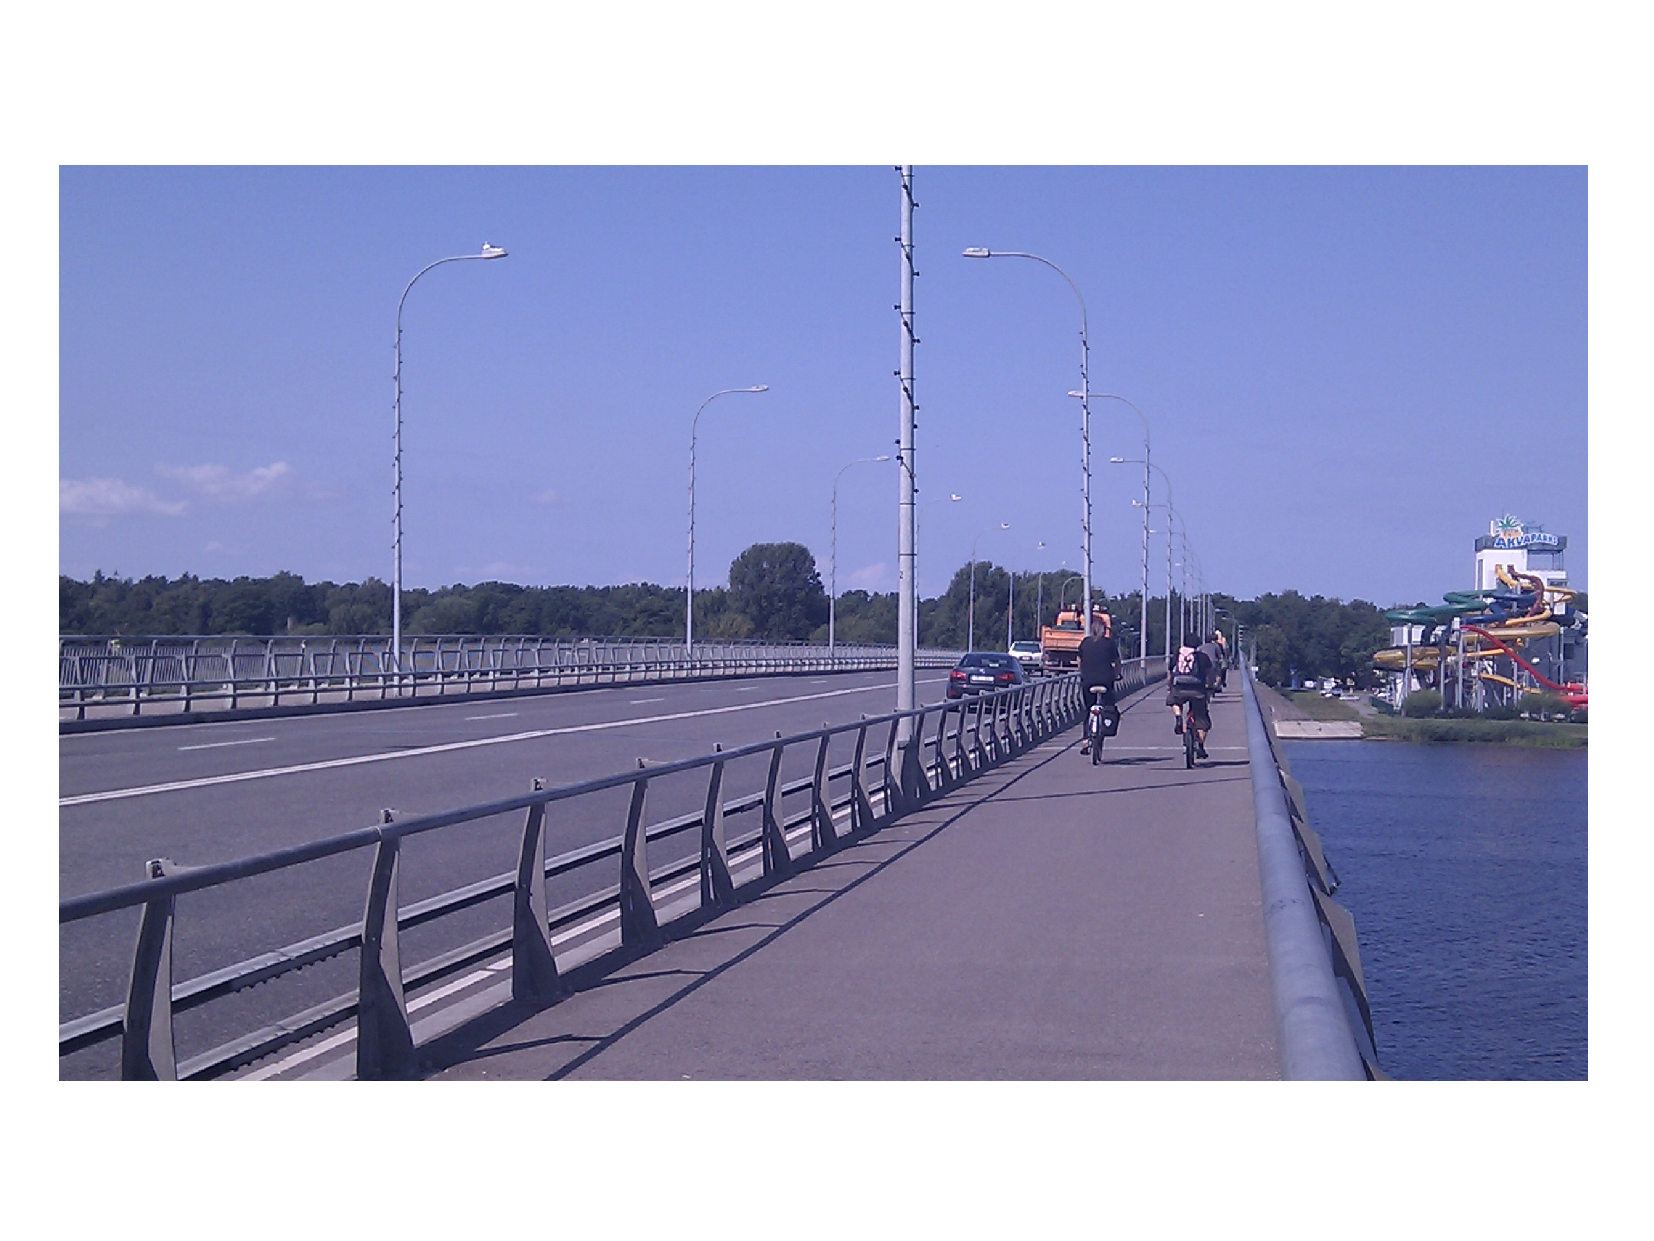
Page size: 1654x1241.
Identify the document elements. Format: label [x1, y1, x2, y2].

picture [59, 165, 1588, 1081]
